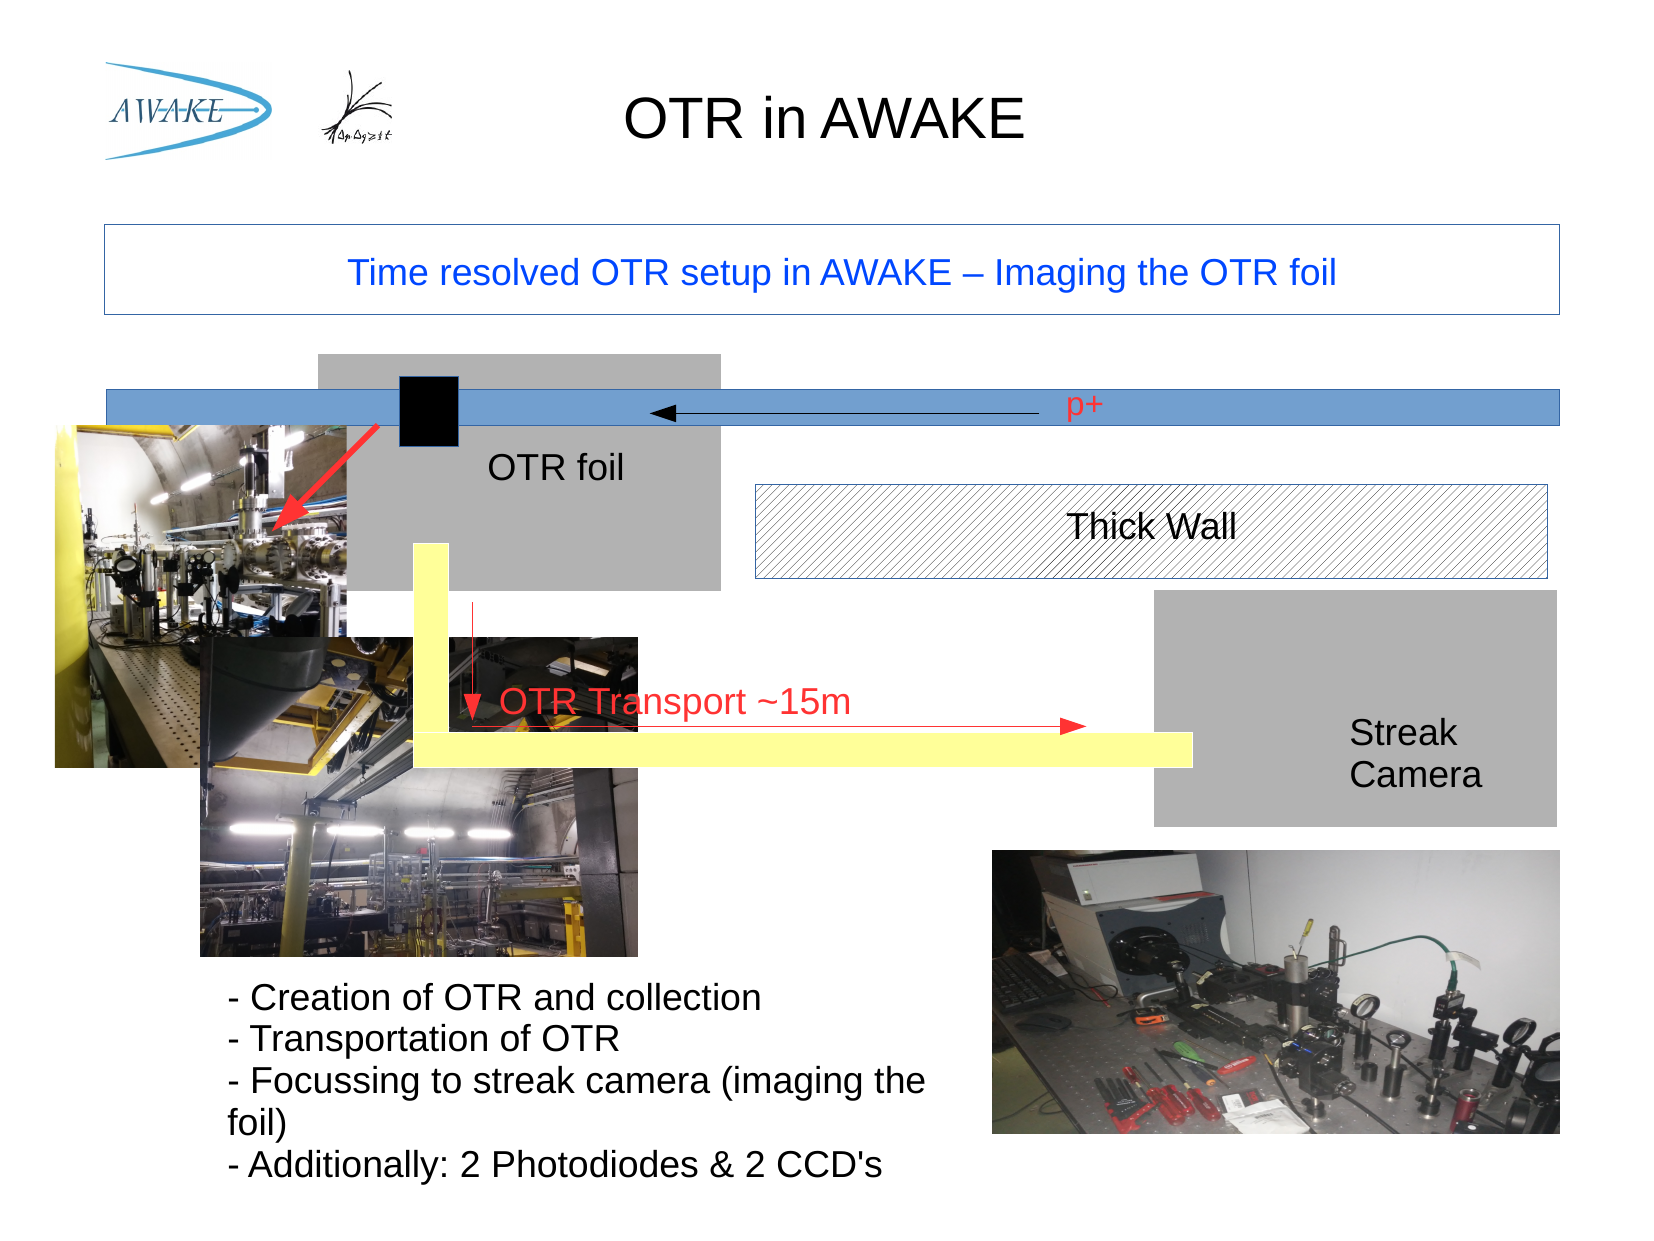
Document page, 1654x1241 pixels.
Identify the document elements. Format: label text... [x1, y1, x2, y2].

text_box - Creation of OTR and collection - Transportation of OTR - Focussing to streak camera (imaging the foil) - Additionally: 2 Photodiodes & 2 CCD's [212, 968, 969, 1194]
text_box OTR foil [472, 439, 733, 497]
text_box OTR Transport ~15m [484, 673, 922, 731]
picture [992, 850, 1560, 1134]
text_box [1548, 389, 1560, 426]
text_box Streak Camera [1334, 704, 1512, 804]
picture [318, 70, 374, 144]
text_box p+ [1051, 377, 1548, 430]
text_box Time resolved OTR setup in AWAKE – Imaging the OTR foil [134, 240, 1515, 339]
picture [449, 637, 638, 732]
picture [54, 425, 638, 957]
text_box Thick Wall [1051, 498, 1548, 556]
picture [105, 62, 272, 160]
text_box [755, 484, 1548, 579]
text_box [106, 354, 1557, 827]
text_box OTR in AWAKE [374, 49, 1275, 180]
